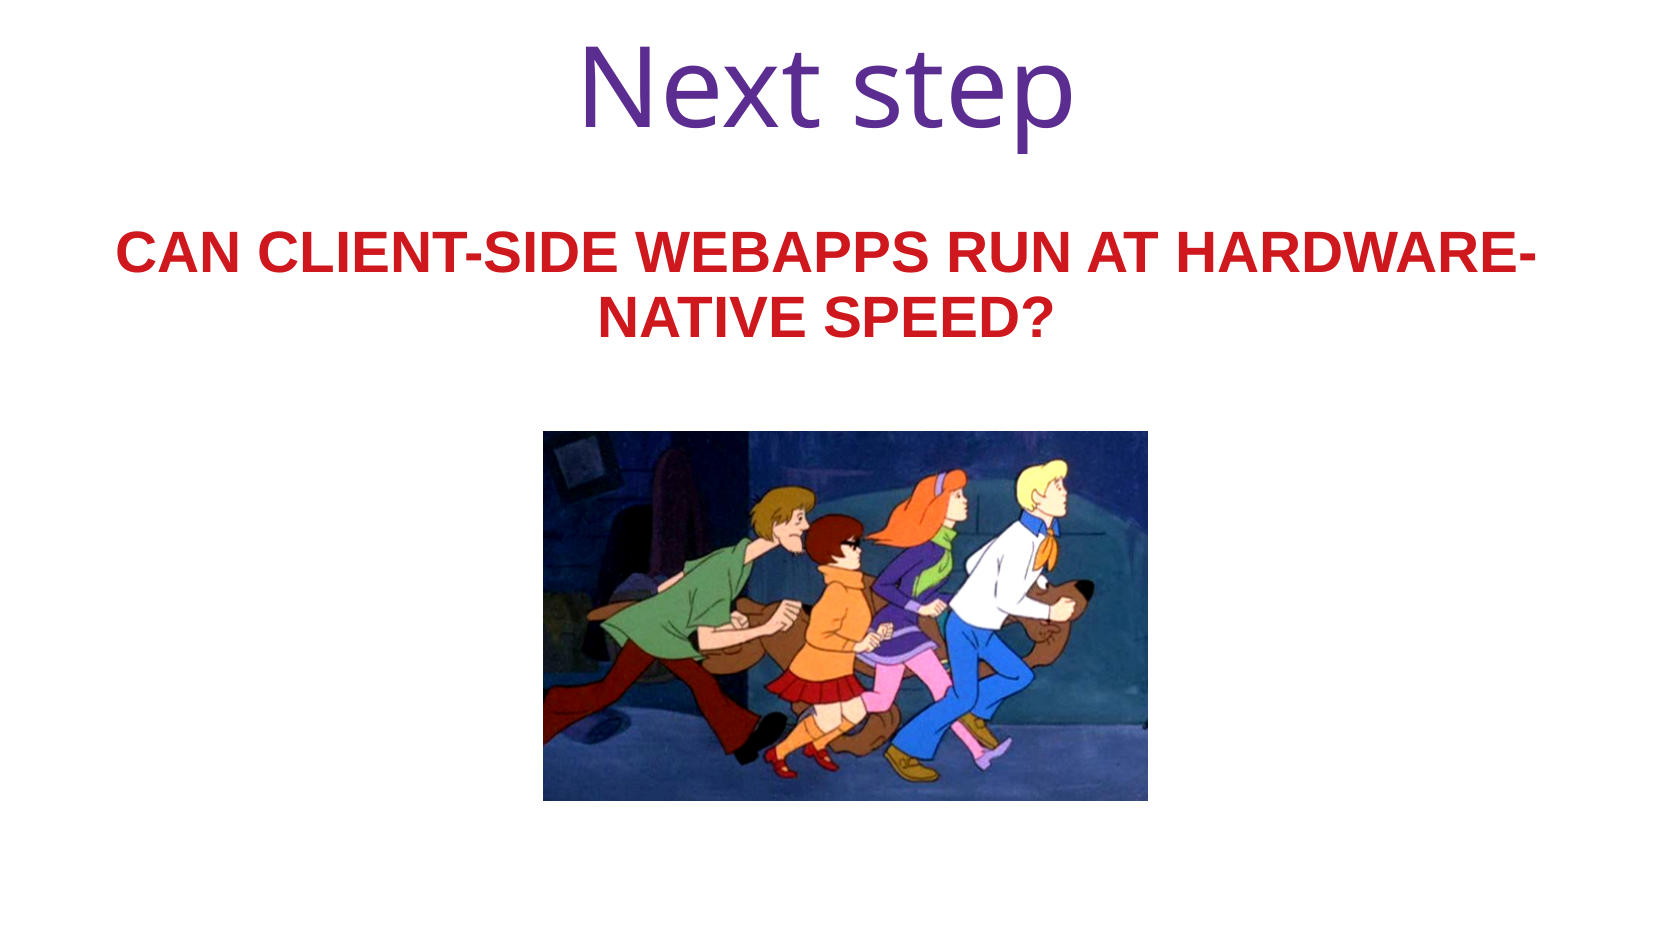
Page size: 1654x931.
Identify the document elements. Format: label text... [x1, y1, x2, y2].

title Next step [0, 5, 1654, 162]
picture [543, 431, 1148, 801]
text_box CAN CLIENT-SIDE WEBAPPS RUN AT HARDWARE-NATIVE SPEED? [0, 212, 1654, 358]
